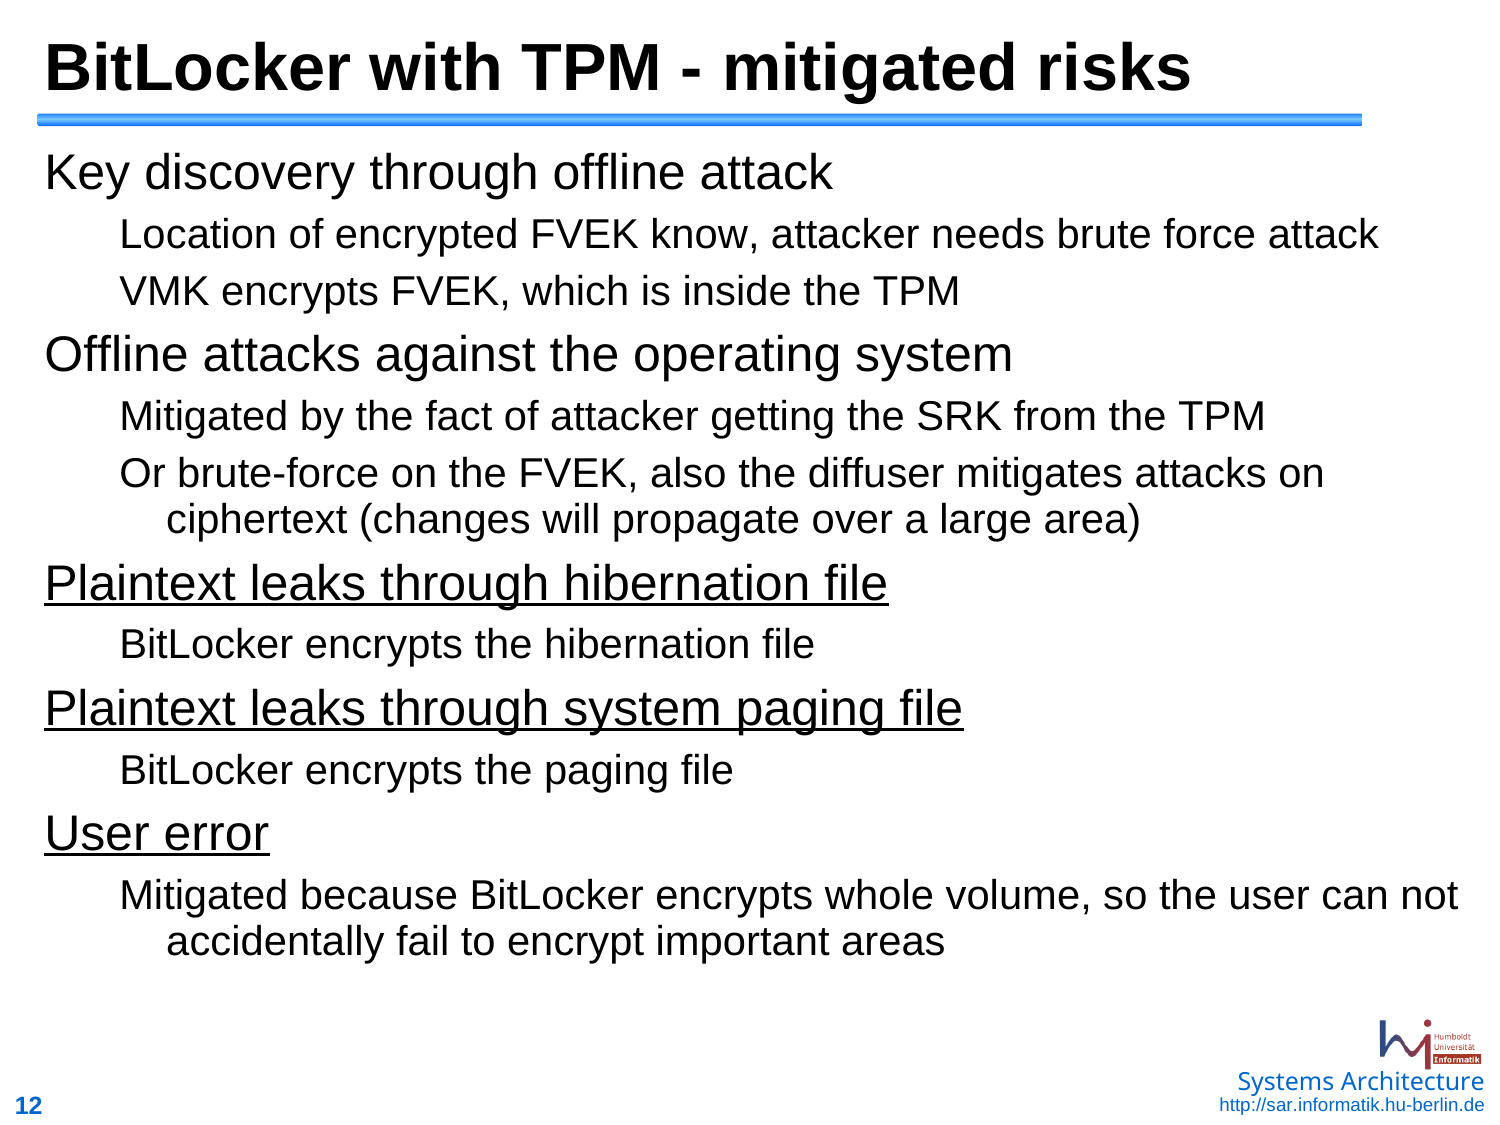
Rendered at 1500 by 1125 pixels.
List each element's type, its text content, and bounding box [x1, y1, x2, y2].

list Key discovery through offline attack Location of encrypted FVEK know, attacker needs brute force attack VMK encrypts FVEK, which is inside the TPM Offline attacks against the operating system Mitigated by the fact of attacker getting the SRK from the TPM Or brute-force on the FVEK, also the diffuser mitigates attacks on ciphertext (changes will propagate over a large area) Plaintext leaks through hibernation file BitLocker encrypts the hibernation file Plaintext leaks through system paging file BitLocker encrypts the paging file User error Mitigated because BitLocker encrypts whole volume, so the user can not accidentally fail to encrypt important areas [29, 137, 1500, 1125]
title BitLocker with TPM - mitigated risks [29, 16, 1500, 118]
